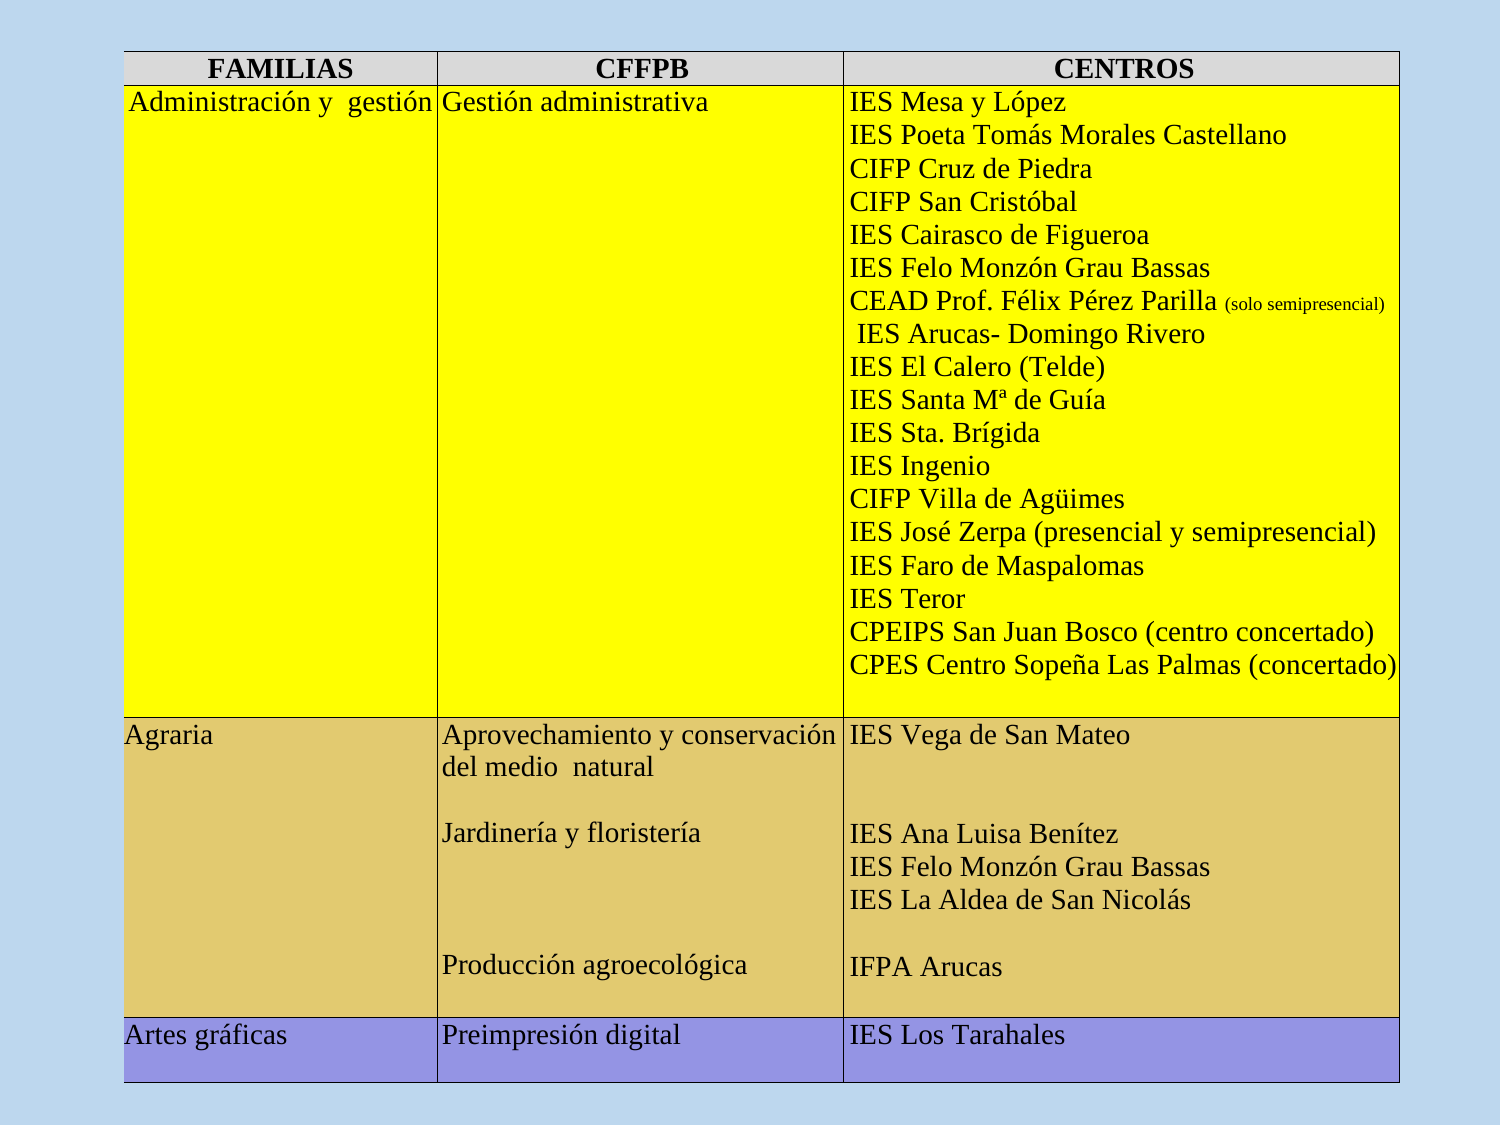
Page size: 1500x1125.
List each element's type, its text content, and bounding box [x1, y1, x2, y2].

table_header CENTROS [844, 52, 1399, 85]
table_cell Aprovechamiento y conservación del medio natural Jardinería y floristería Producción agroecológica [438, 718, 843, 1017]
table_cell IES Mesa y López IES Poeta Tomás Morales Castellano CIFP Cruz de Piedra CIFP San Cristóbal IES Cairasco de Figueroa IES Felo Monzón Grau Bassas CEAD Prof. Félix Pérez Parilla (solo semipresencial) IES Arucas- Domingo Rivero IES El Calero (Telde) IES Santa Mª de Guía IES Sta. Brígida IES Ingenio CIFP Villa de Agüimes IES José Zerpa (presencial y semipresencial) IES Faro de Maspalomas IES Teror CPEIPS San Juan Bosco (centro concertado) CPES Centro Sopeña Las Palmas (concertado) [844, 86, 1399, 717]
table_cell Agraria [124, 718, 437, 1017]
table_cell IES Vega de San Mateo IES Ana Luisa Benítez IES Felo Monzón Grau Bassas IES La Aldea de San Nicolás IFPA Arucas [844, 718, 1399, 1017]
table_header FAMILIAS [124, 52, 437, 85]
table_cell Gestión administrativa [438, 86, 843, 717]
table_header CFFPB [438, 52, 843, 85]
table_cell IES Los Tarahales [844, 1018, 1399, 1082]
table_cell Preimpresión digital [438, 1018, 843, 1082]
table_cell Administración y gestión [124, 86, 437, 717]
table_cell Artes gráficas [124, 1018, 437, 1082]
